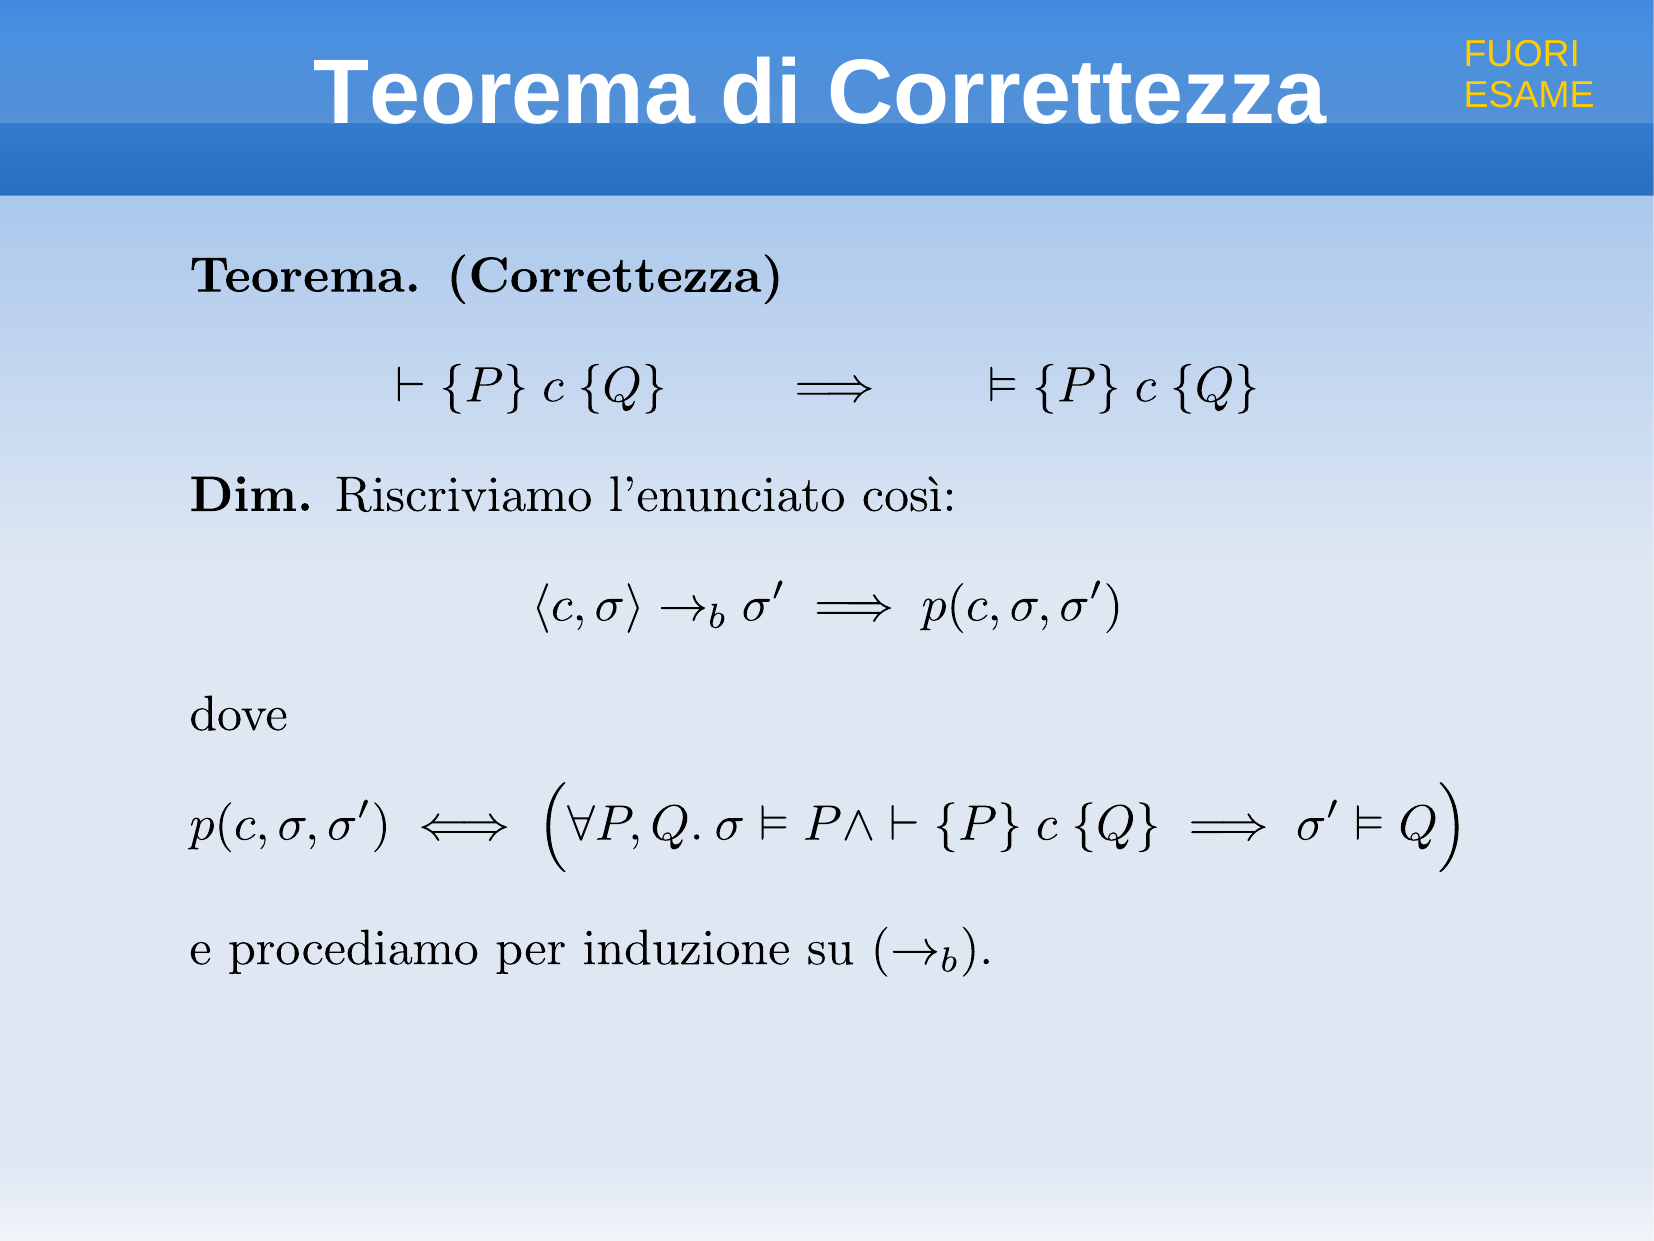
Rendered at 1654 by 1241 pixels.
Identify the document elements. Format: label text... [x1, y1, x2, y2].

picture [0, 0, 1654, 1241]
title Teorema di Correttezza [76, 0, 1565, 188]
text_box FUORI ESAME [1448, 24, 1610, 124]
text_box [187, 254, 1468, 977]
